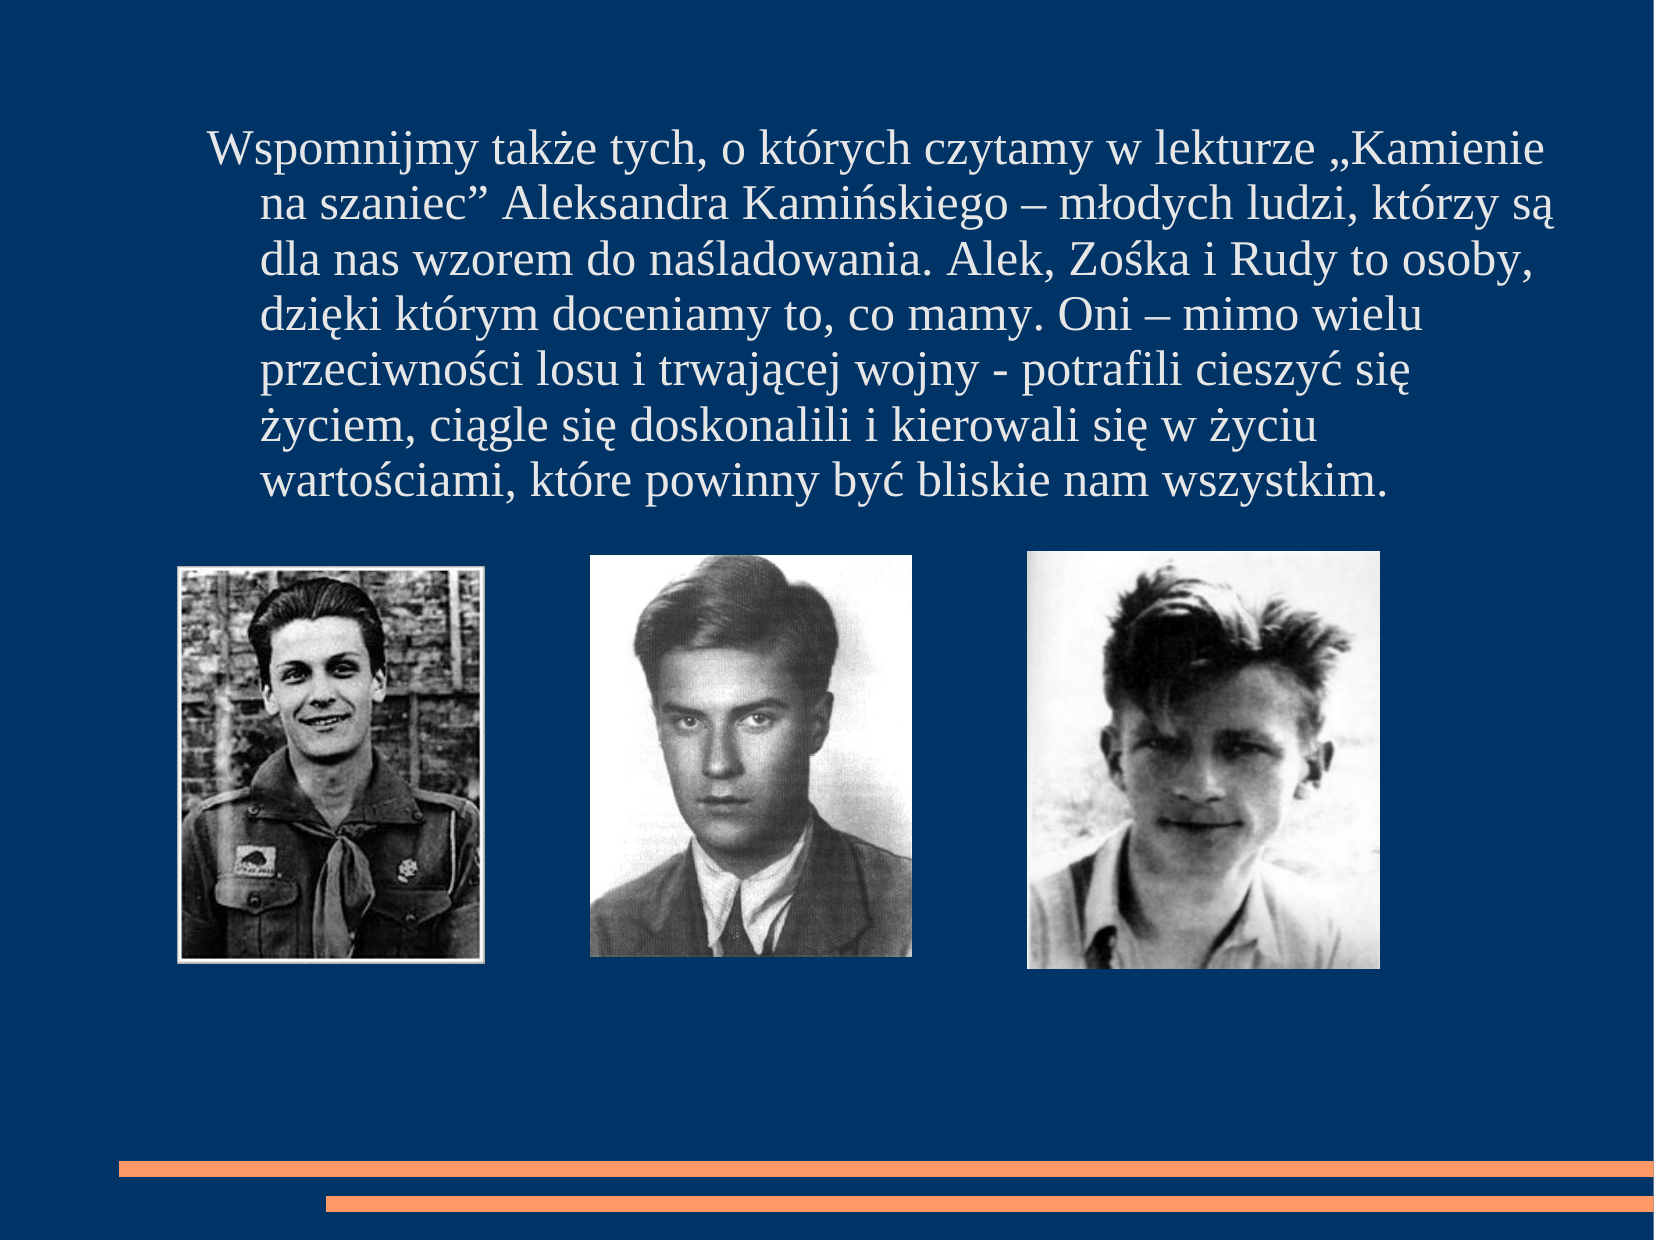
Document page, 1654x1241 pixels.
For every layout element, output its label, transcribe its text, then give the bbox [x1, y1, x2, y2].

picture [1027, 551, 1380, 969]
picture [590, 555, 912, 957]
list Wspomnijmy także tych, o których czytamy w lekturze „Kamienie na szaniec” Aleksandra Kamińskiego – młodych ludzi, którzy są dla nas wzorem do naśladowania. Alek, Zośka i Rudy to osoby, dzięki którym doceniamy to, co mamy. Oni – mimo wielu przeciwności losu i trwającej wojny - potrafili cieszyć się życiem, ciągle się doskonalili i kierowali się w życiu wartościami, które powinny być bliskie nam wszystkim. [118, 120, 1558, 931]
picture [177, 566, 485, 964]
